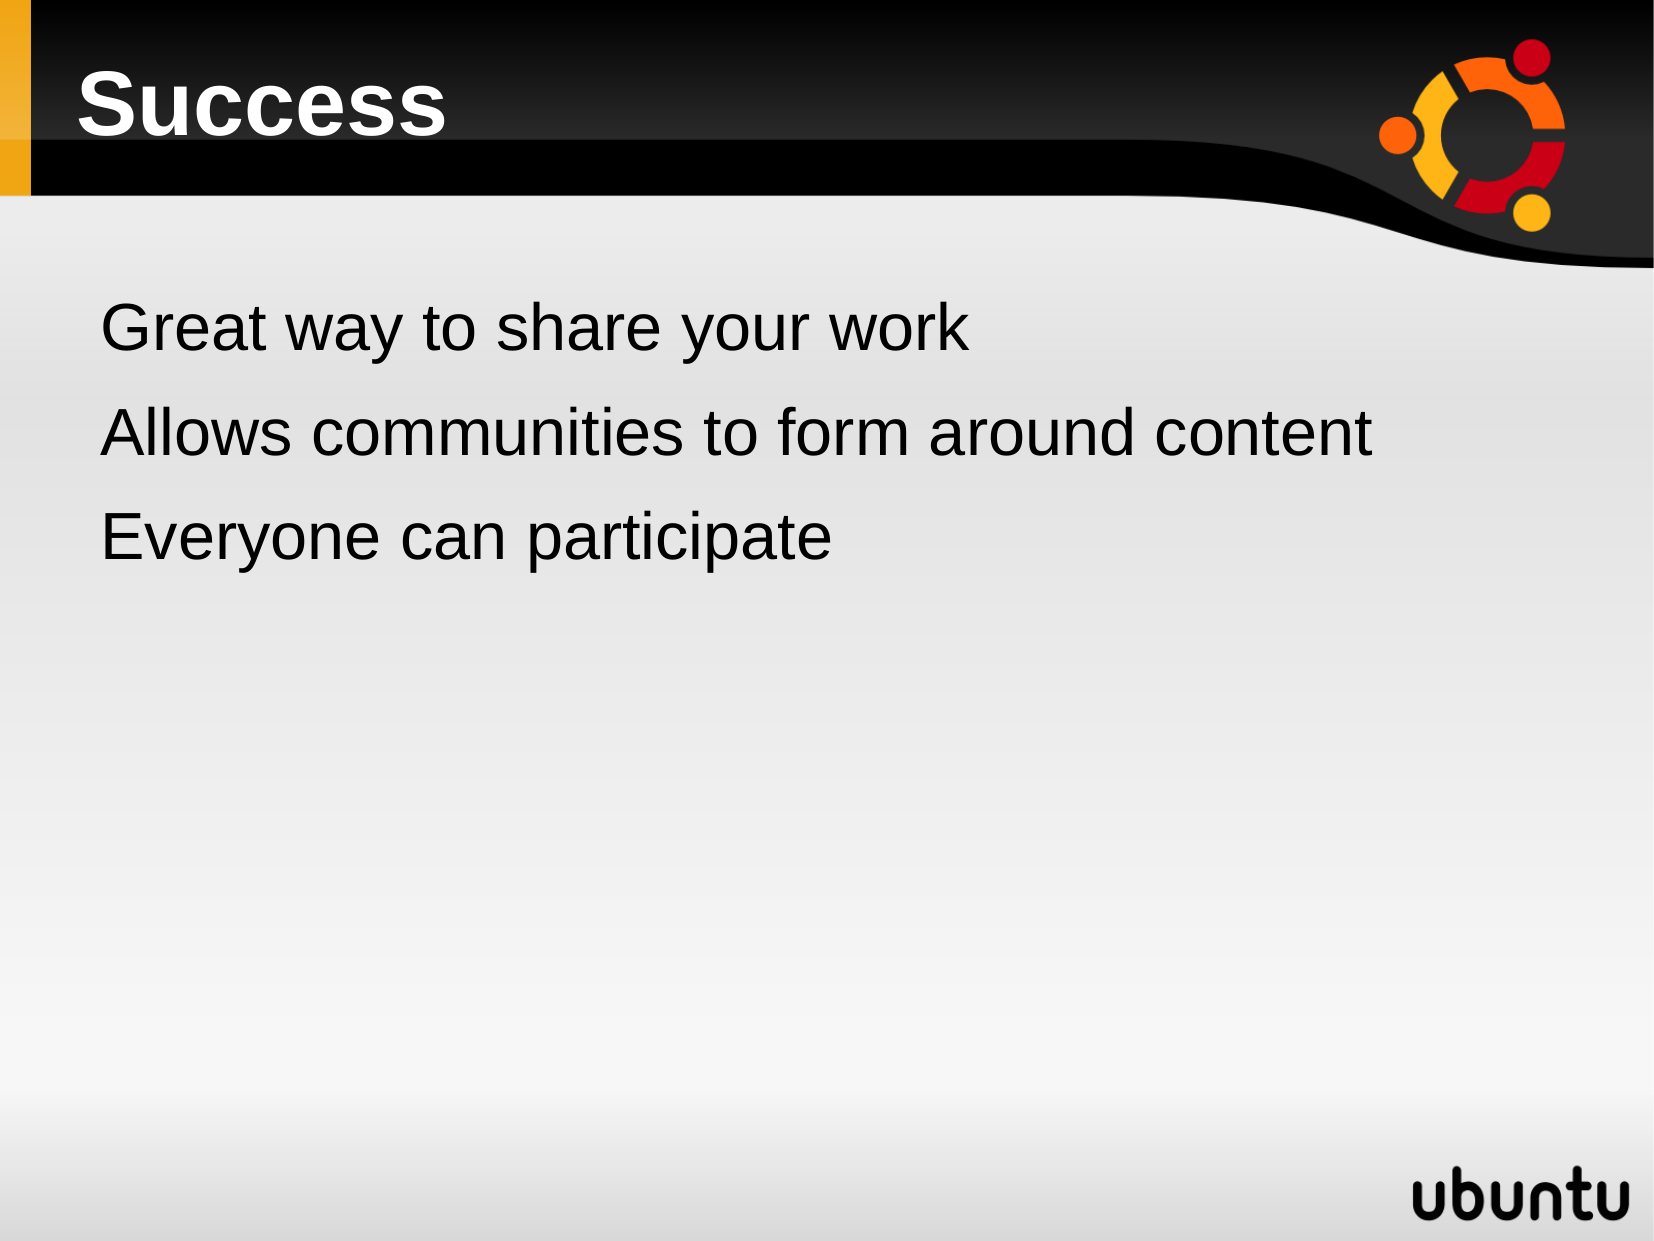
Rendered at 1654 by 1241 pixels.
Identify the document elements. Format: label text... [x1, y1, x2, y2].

picture [0, 0, 1654, 1241]
list Great way to share your work Allows communities to form around content Everyone can participate [82, 290, 1571, 1109]
title Success [76, 0, 1565, 208]
